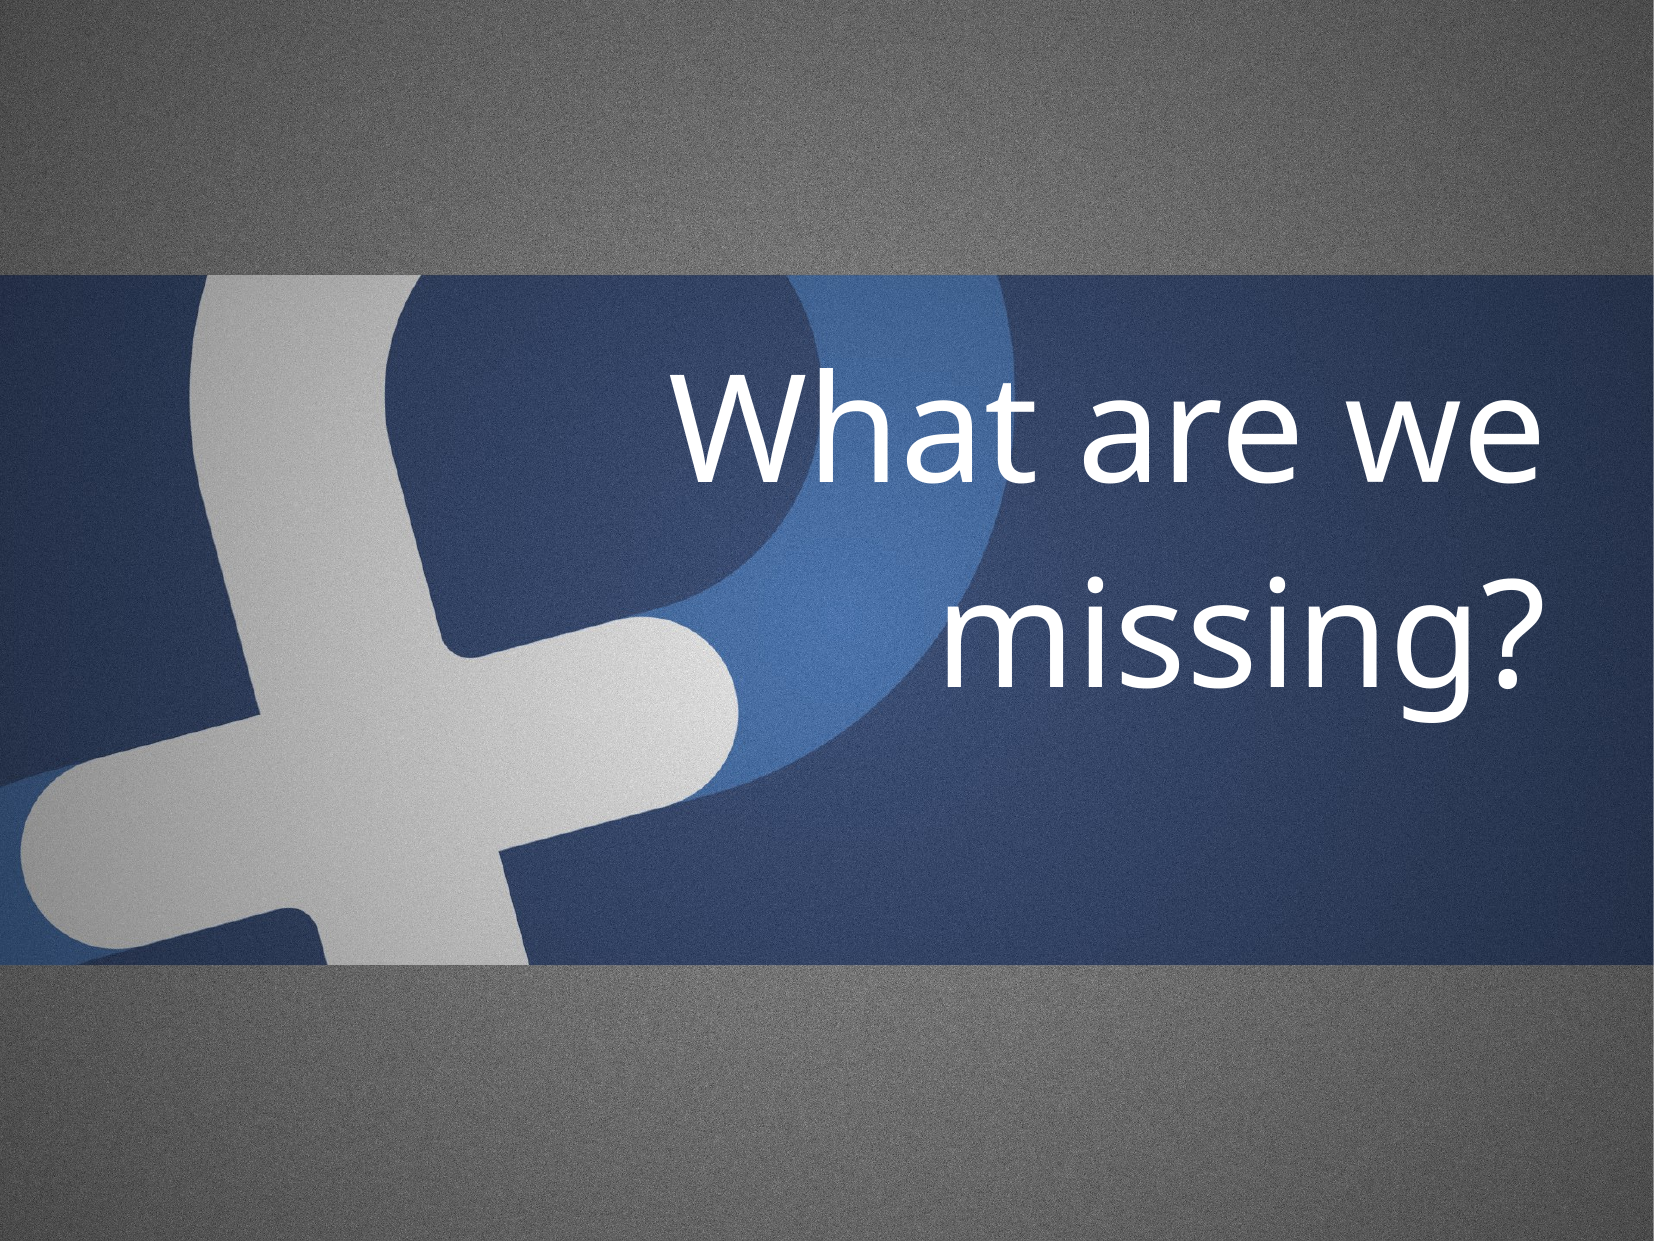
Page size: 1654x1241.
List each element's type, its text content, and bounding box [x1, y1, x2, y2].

picture [0, 0, 1654, 1241]
text_box What are we missing? [447, 315, 1562, 654]
